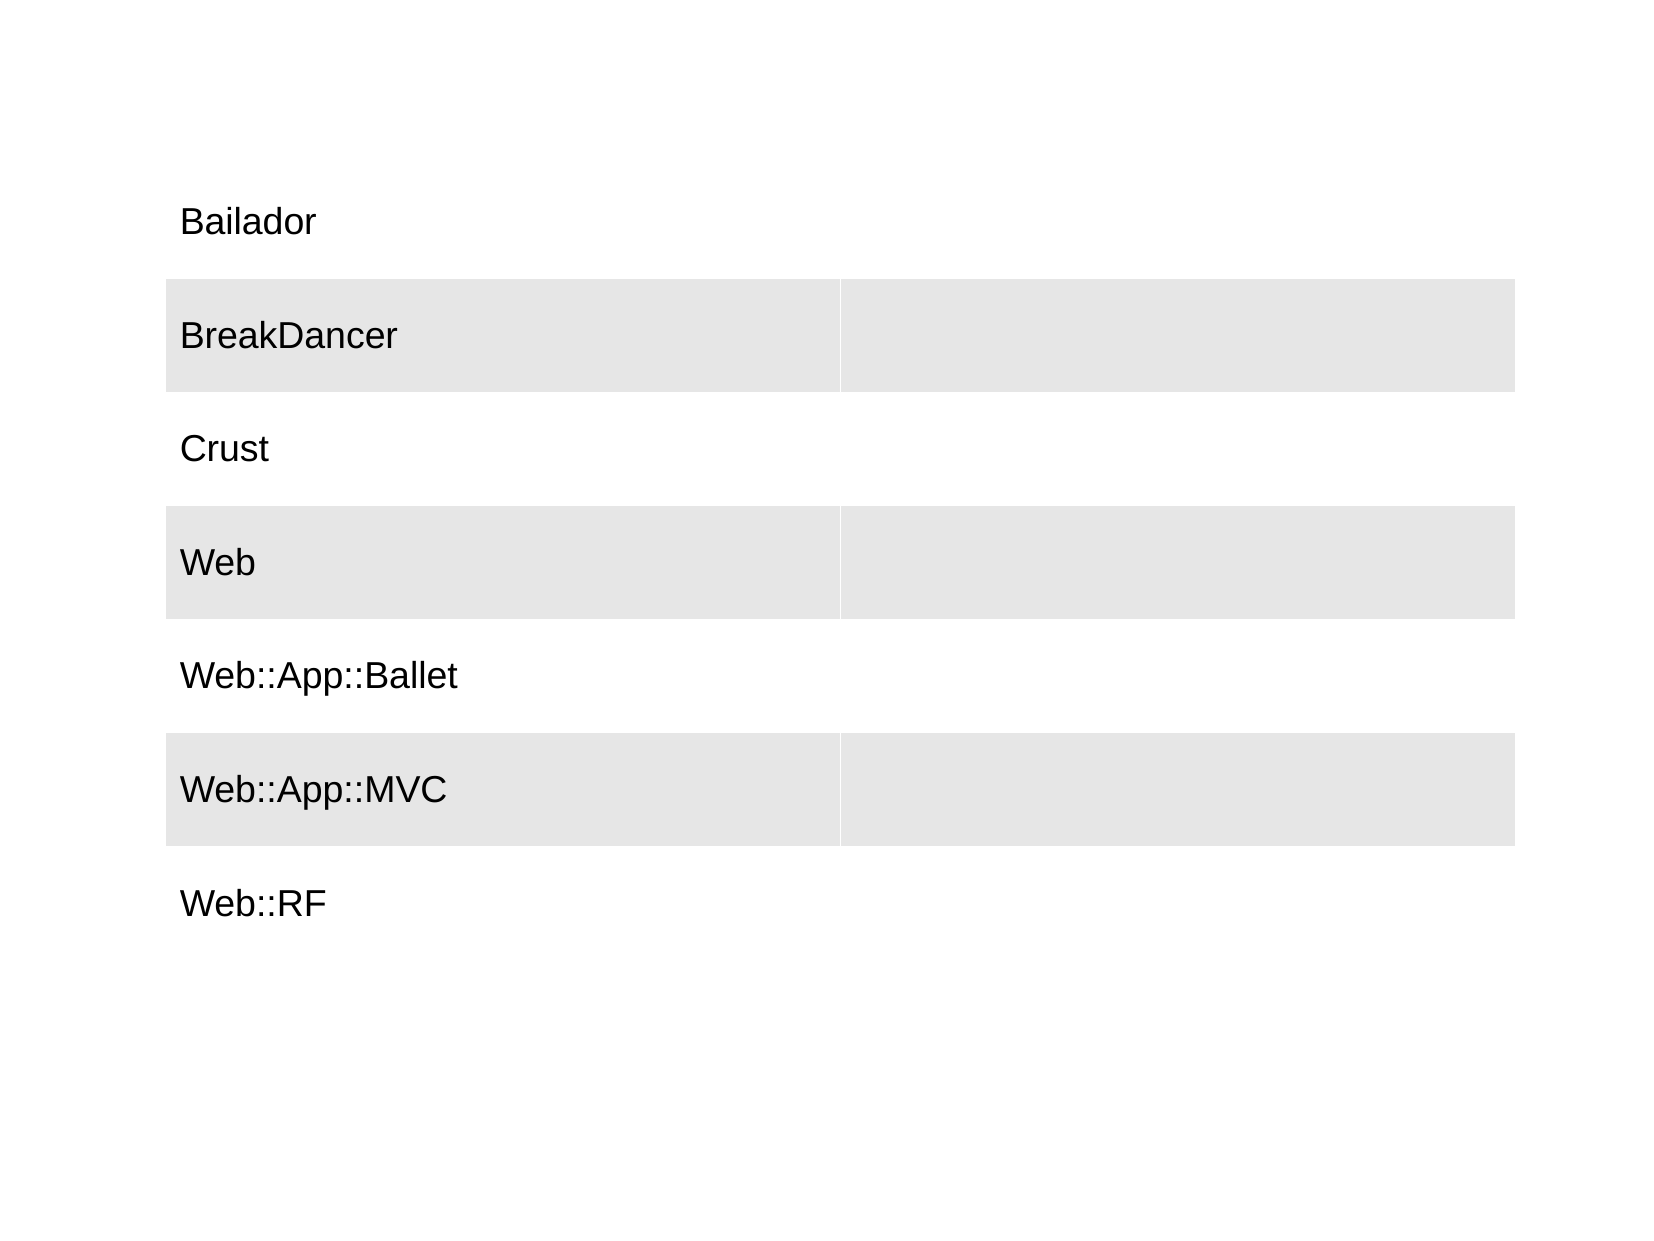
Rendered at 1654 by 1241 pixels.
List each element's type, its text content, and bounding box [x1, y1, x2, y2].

table_cell Web::App::Ballet [166, 620, 840, 732]
table_cell Crust [166, 393, 840, 505]
table_cell Web [166, 506, 840, 619]
table_header Bailador [166, 166, 840, 278]
table_cell [841, 847, 1515, 960]
table_cell BreakDancer [166, 279, 840, 392]
table_cell [841, 393, 1515, 505]
table_cell Web::RF [166, 847, 840, 960]
table_header [841, 166, 1515, 278]
table_cell [841, 279, 1515, 392]
table_cell [841, 506, 1515, 619]
table_cell Web::App::MVC [166, 733, 840, 846]
table_cell [841, 620, 1515, 732]
table_cell [841, 733, 1515, 846]
